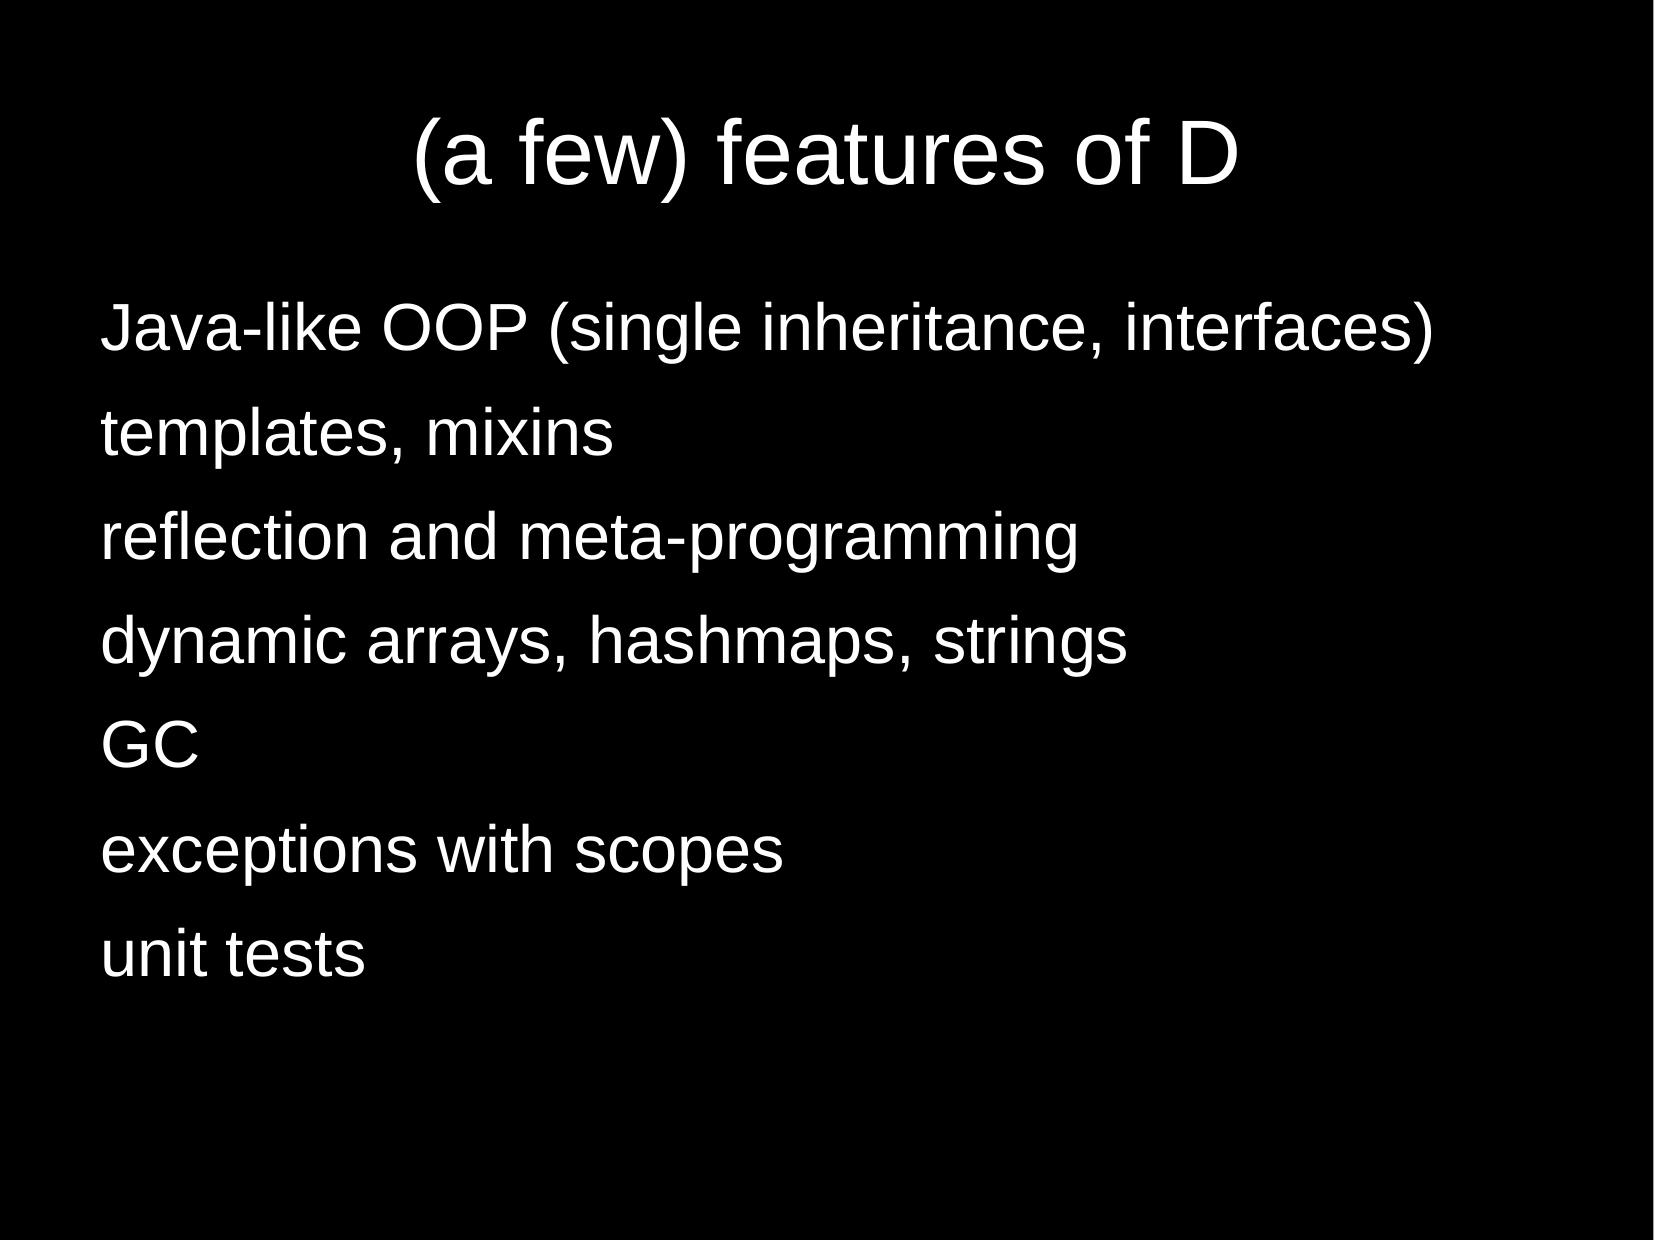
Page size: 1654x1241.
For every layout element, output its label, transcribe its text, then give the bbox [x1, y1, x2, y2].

title (a few) features of D [82, 56, 1571, 250]
list Java-like OOP (single inheritance, interfaces) templates, mixins reflection and meta-programming dynamic arrays, hashmaps, strings GC exceptions with scopes unit tests [82, 290, 1571, 1094]
